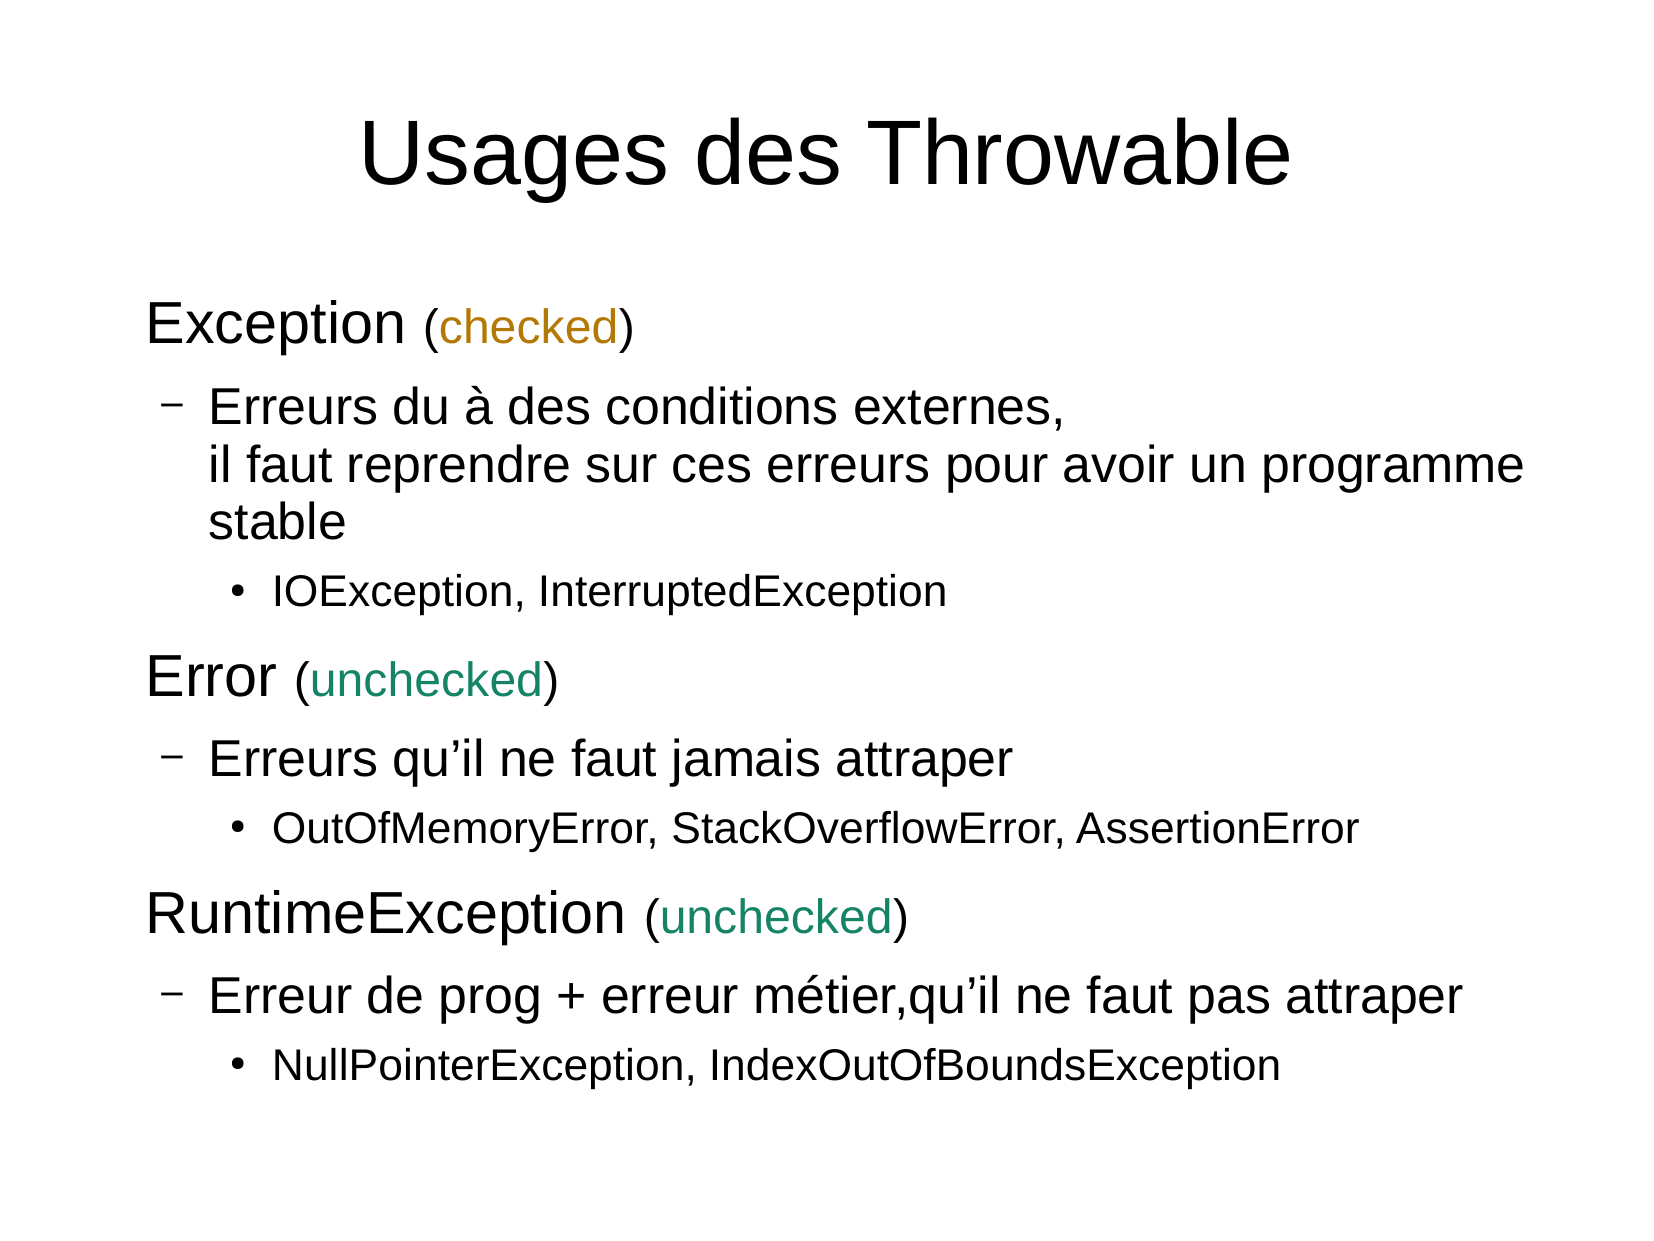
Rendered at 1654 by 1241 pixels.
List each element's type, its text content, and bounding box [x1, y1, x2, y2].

title Usages des Throwable [82, 49, 1571, 257]
list Exception (checked) Erreurs du à des conditions externes, il faut reprendre sur ces erreurs pour avoir un programme stable IOException, InterruptedException Error (unchecked) Erreurs qu’il ne faut jamais attraper OutOfMemoryError, StackOverflowError, AssertionError RuntimeException (unchecked) Erreur de prog + erreur métier,qu’il ne faut pas attraper NullPointerException, IndexOutOfBoundsException [82, 290, 1571, 1096]
